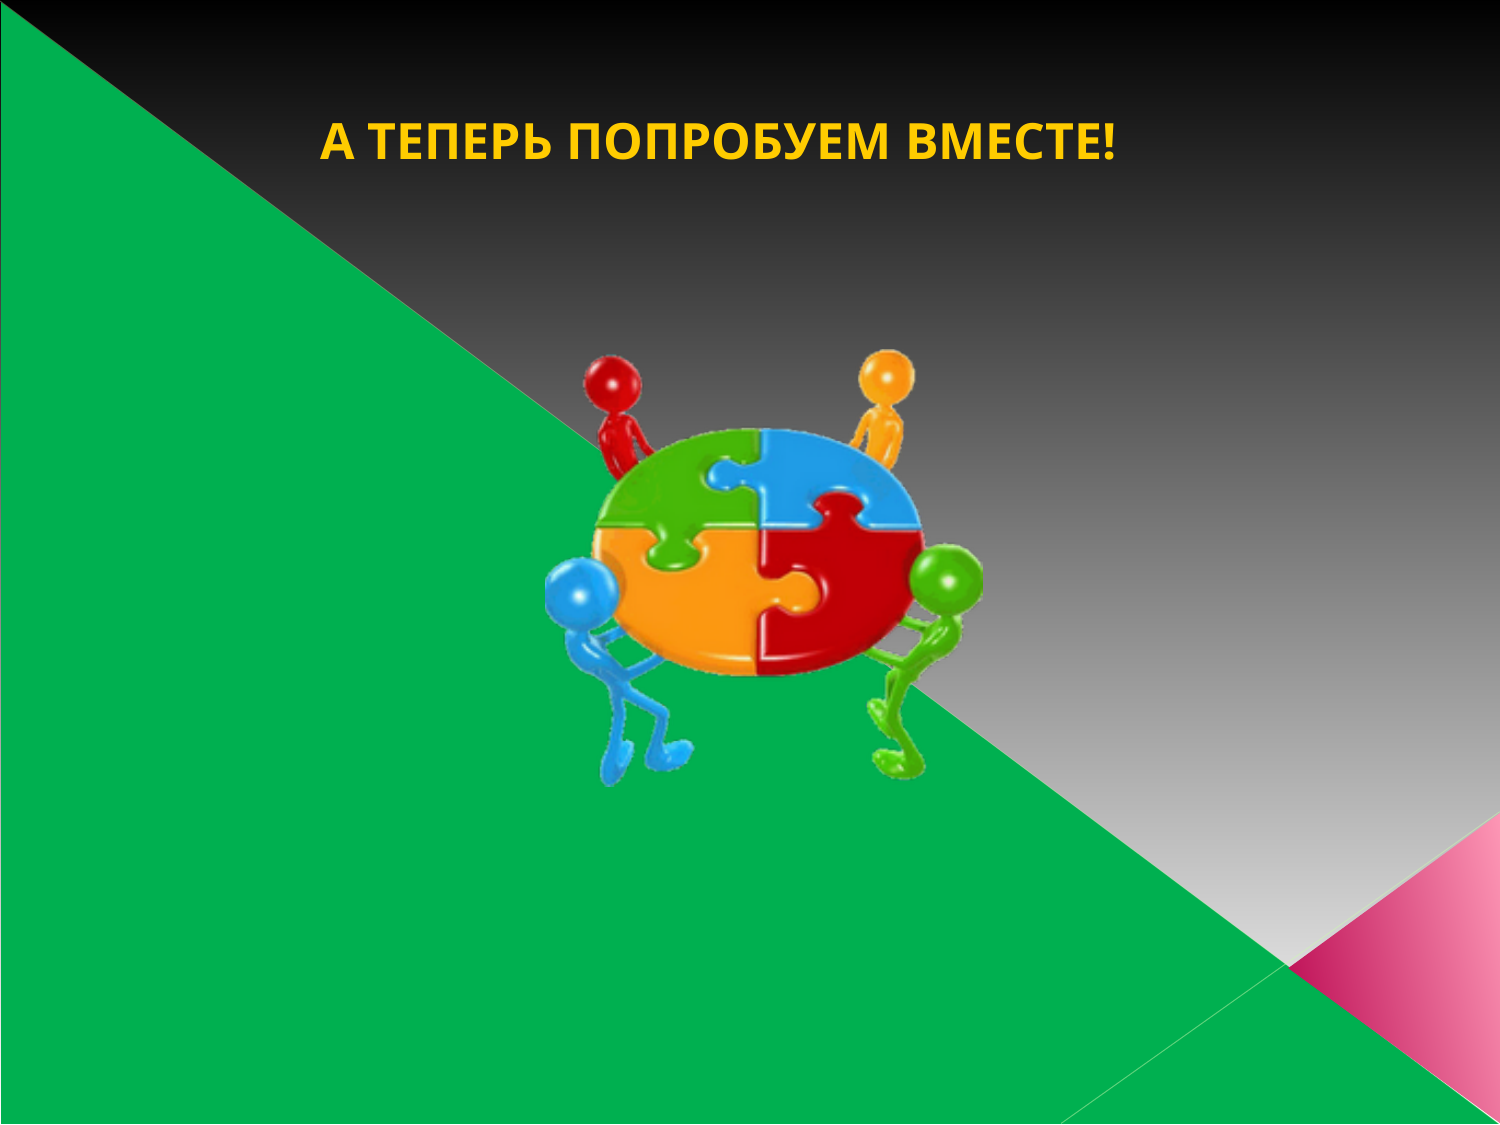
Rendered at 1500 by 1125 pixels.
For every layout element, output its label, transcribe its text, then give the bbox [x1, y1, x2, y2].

picture [545, 349, 983, 787]
text_box А ТЕПЕРЬ ПОПРОБУЕМ ВМЕСТЕ! [305, 101, 1133, 177]
